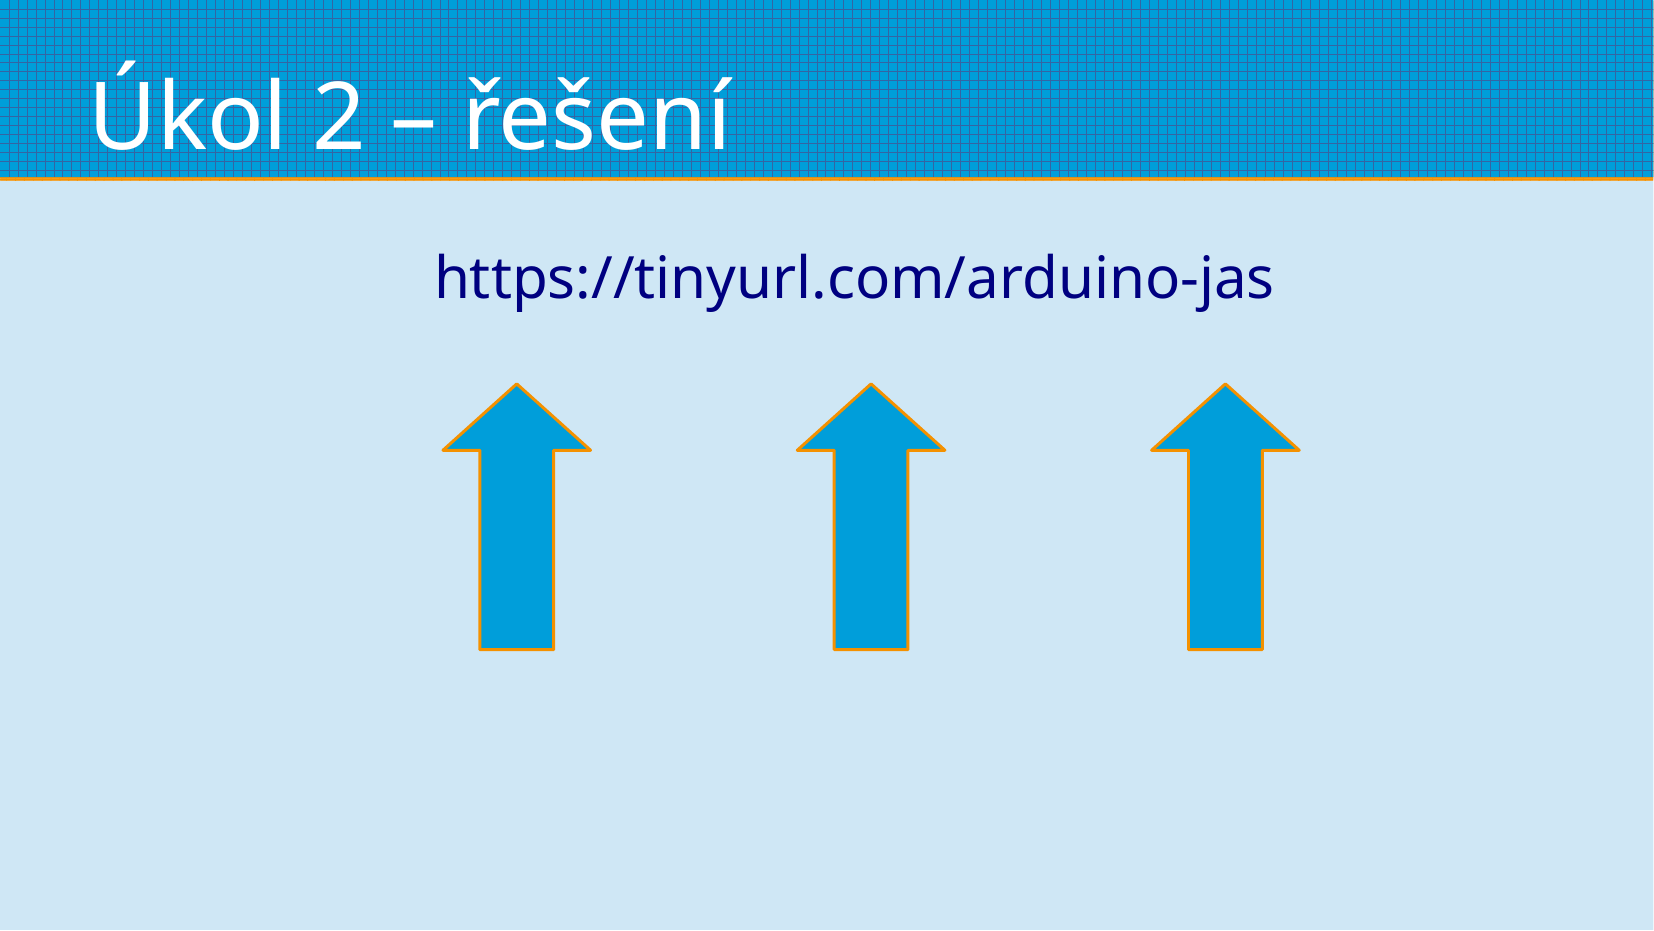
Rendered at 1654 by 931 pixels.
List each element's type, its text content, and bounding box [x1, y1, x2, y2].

list https://tinyurl.com/arduino-jas [88, 236, 1565, 813]
text_box [1151, 383, 1300, 650]
text_box [442, 383, 591, 650]
title Úkol 2 – řešení [88, 14, 1565, 178]
text_box [797, 383, 945, 650]
